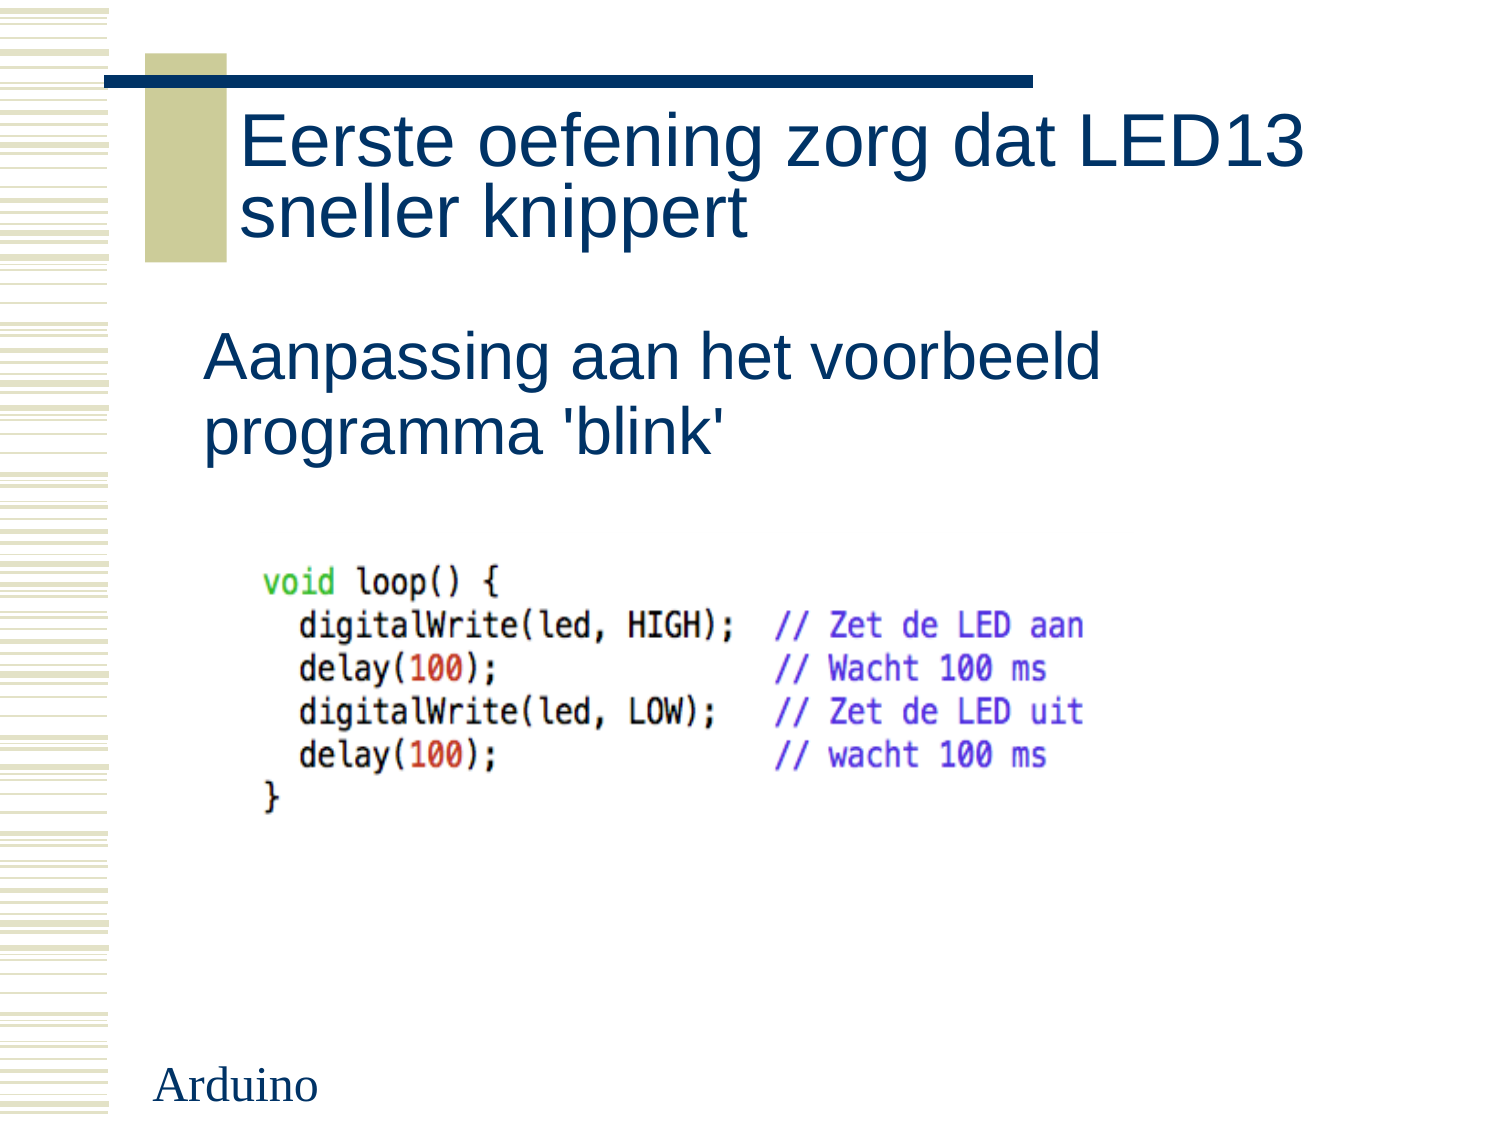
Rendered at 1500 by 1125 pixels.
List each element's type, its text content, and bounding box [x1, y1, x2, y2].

list Aanpassing aan het voorbeeld programma 'blink' [132, 312, 1438, 965]
picture [259, 531, 1134, 854]
title Eerste oefening zorg dat LED13 sneller knippert [225, 99, 1435, 263]
